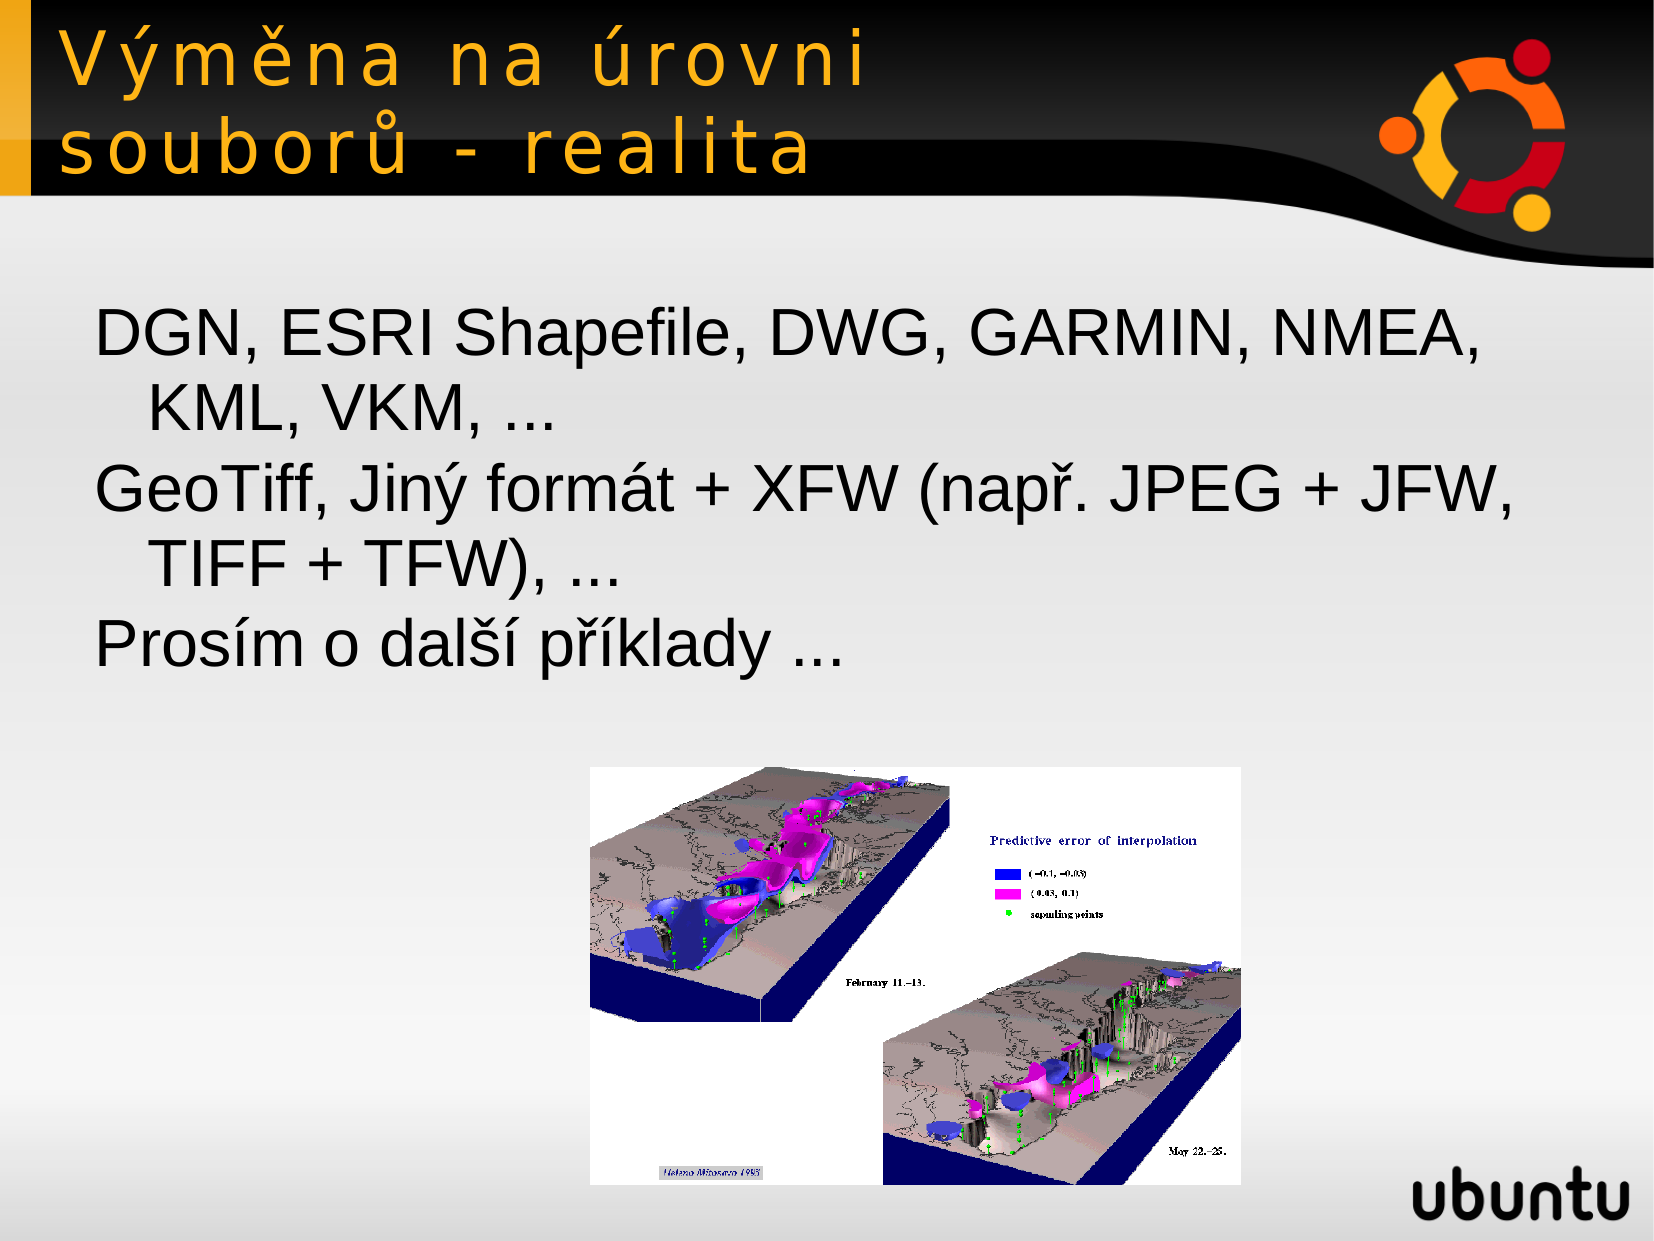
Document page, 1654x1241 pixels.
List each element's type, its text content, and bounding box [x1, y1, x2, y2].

picture [0, 0, 1654, 1241]
list DGN, ESRI Shapefile, DWG, GARMIN, NMEA, KML, VKM, ... GeoTiff, Jiný formát + XFW (např. JPEG + JFW, TIFF + TFW), ... Prosím o další příklady ... [76, 295, 1565, 1114]
title Výměna na úrovni souborů - realita [59, 16, 1270, 191]
